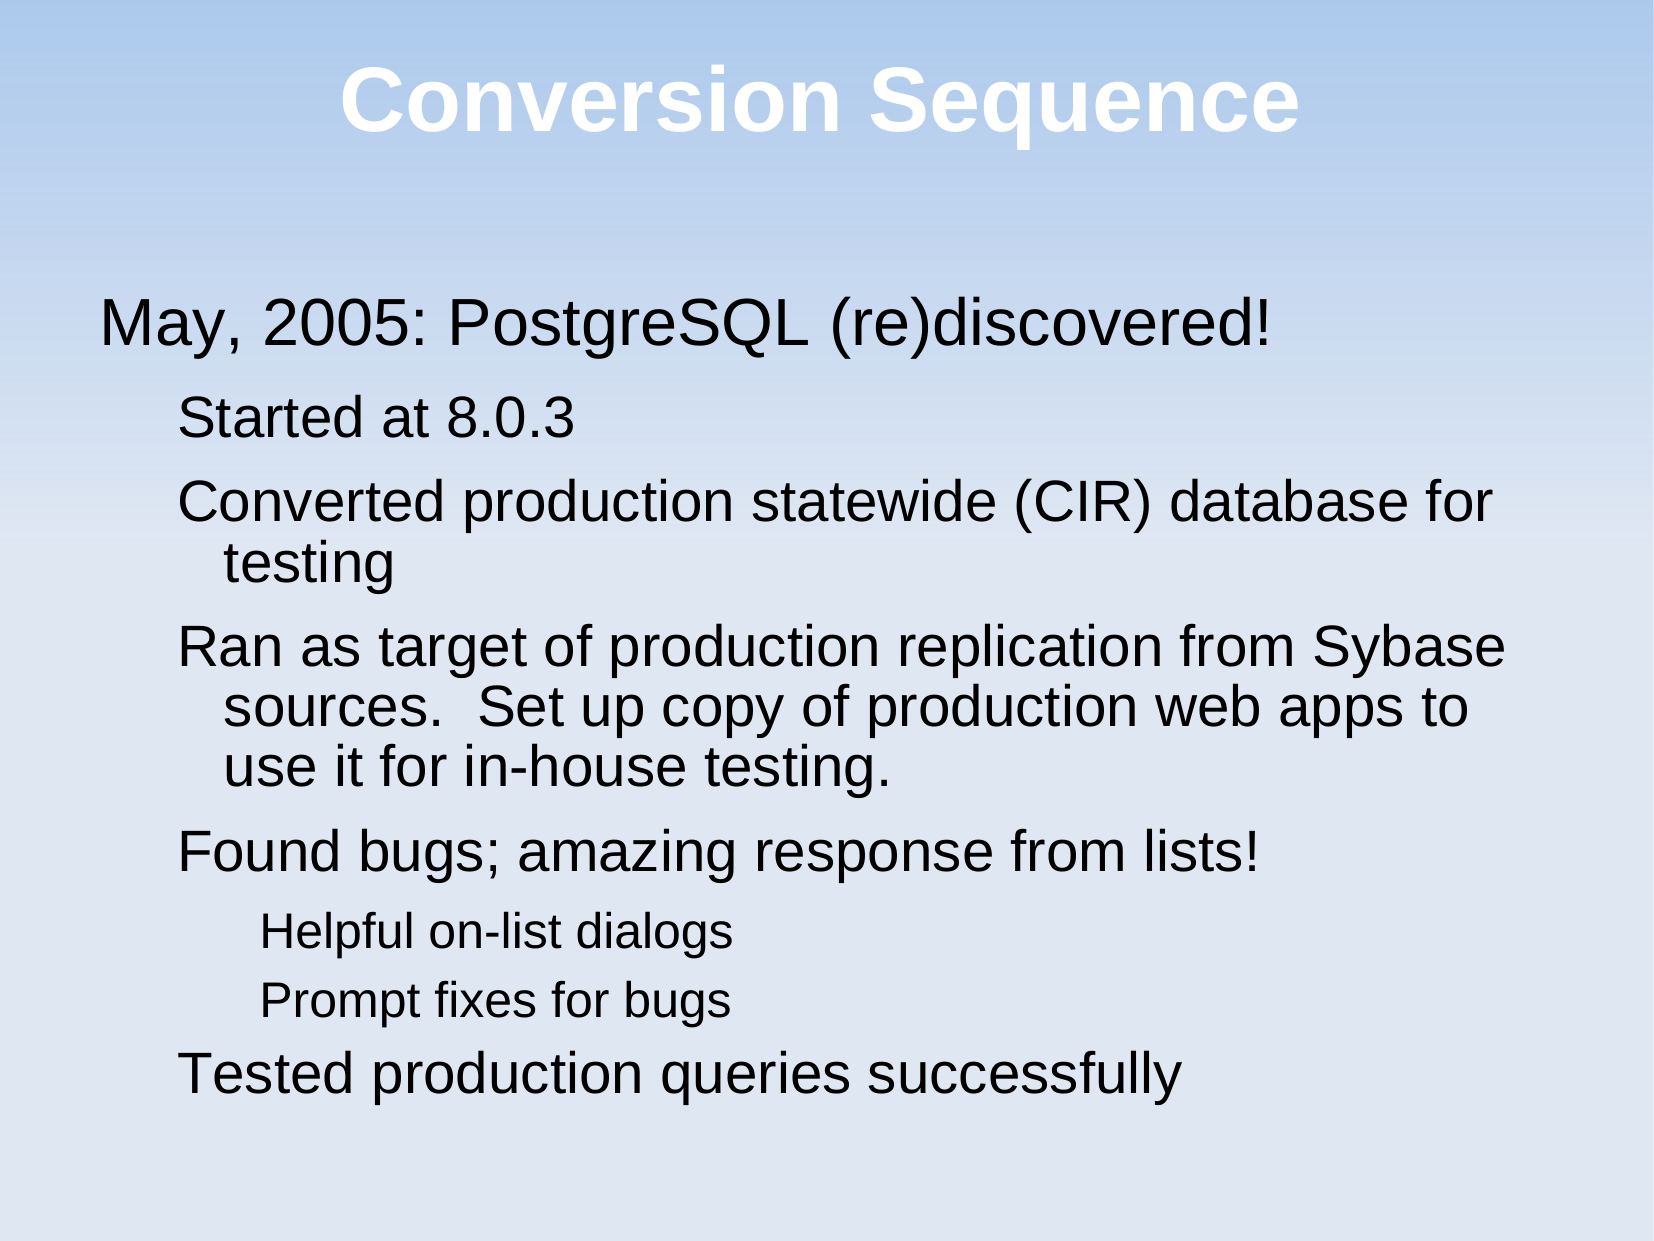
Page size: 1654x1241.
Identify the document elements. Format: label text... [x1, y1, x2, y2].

title Conversion Sequence [76, 7, 1565, 200]
picture [0, 0, 1654, 1241]
list May, 2005: PostgreSQL (re)discovered! Started at 8.0.3 Converted production statewide (CIR) database for testing Ran as target of production replication from Sybase sources. Set up copy of production web apps to use it for in-house testing. Found bugs; amazing response from lists! Helpful on-list dialogs Prompt fixes for bugs Tested production queries successfully [82, 290, 1571, 1157]
